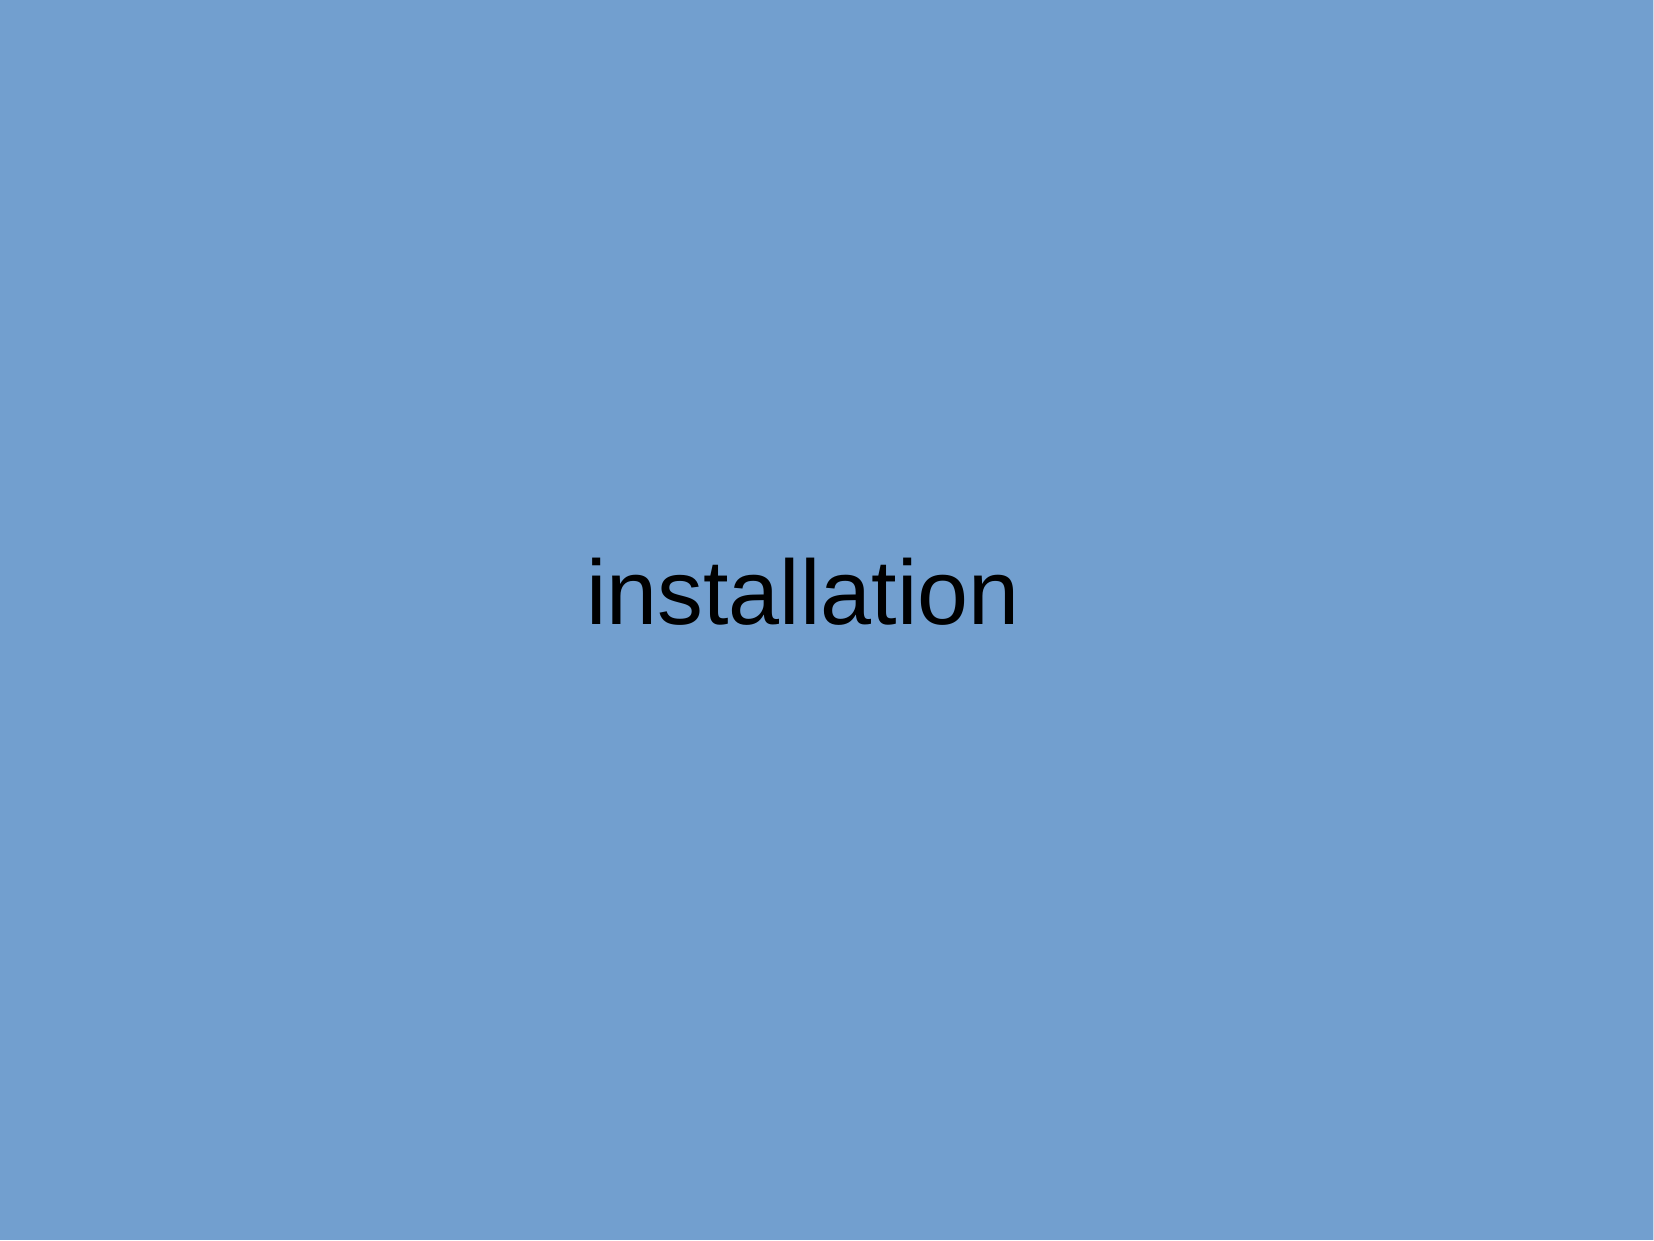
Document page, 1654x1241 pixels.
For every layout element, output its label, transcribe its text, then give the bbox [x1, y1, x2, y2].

title installation [59, 489, 1548, 697]
